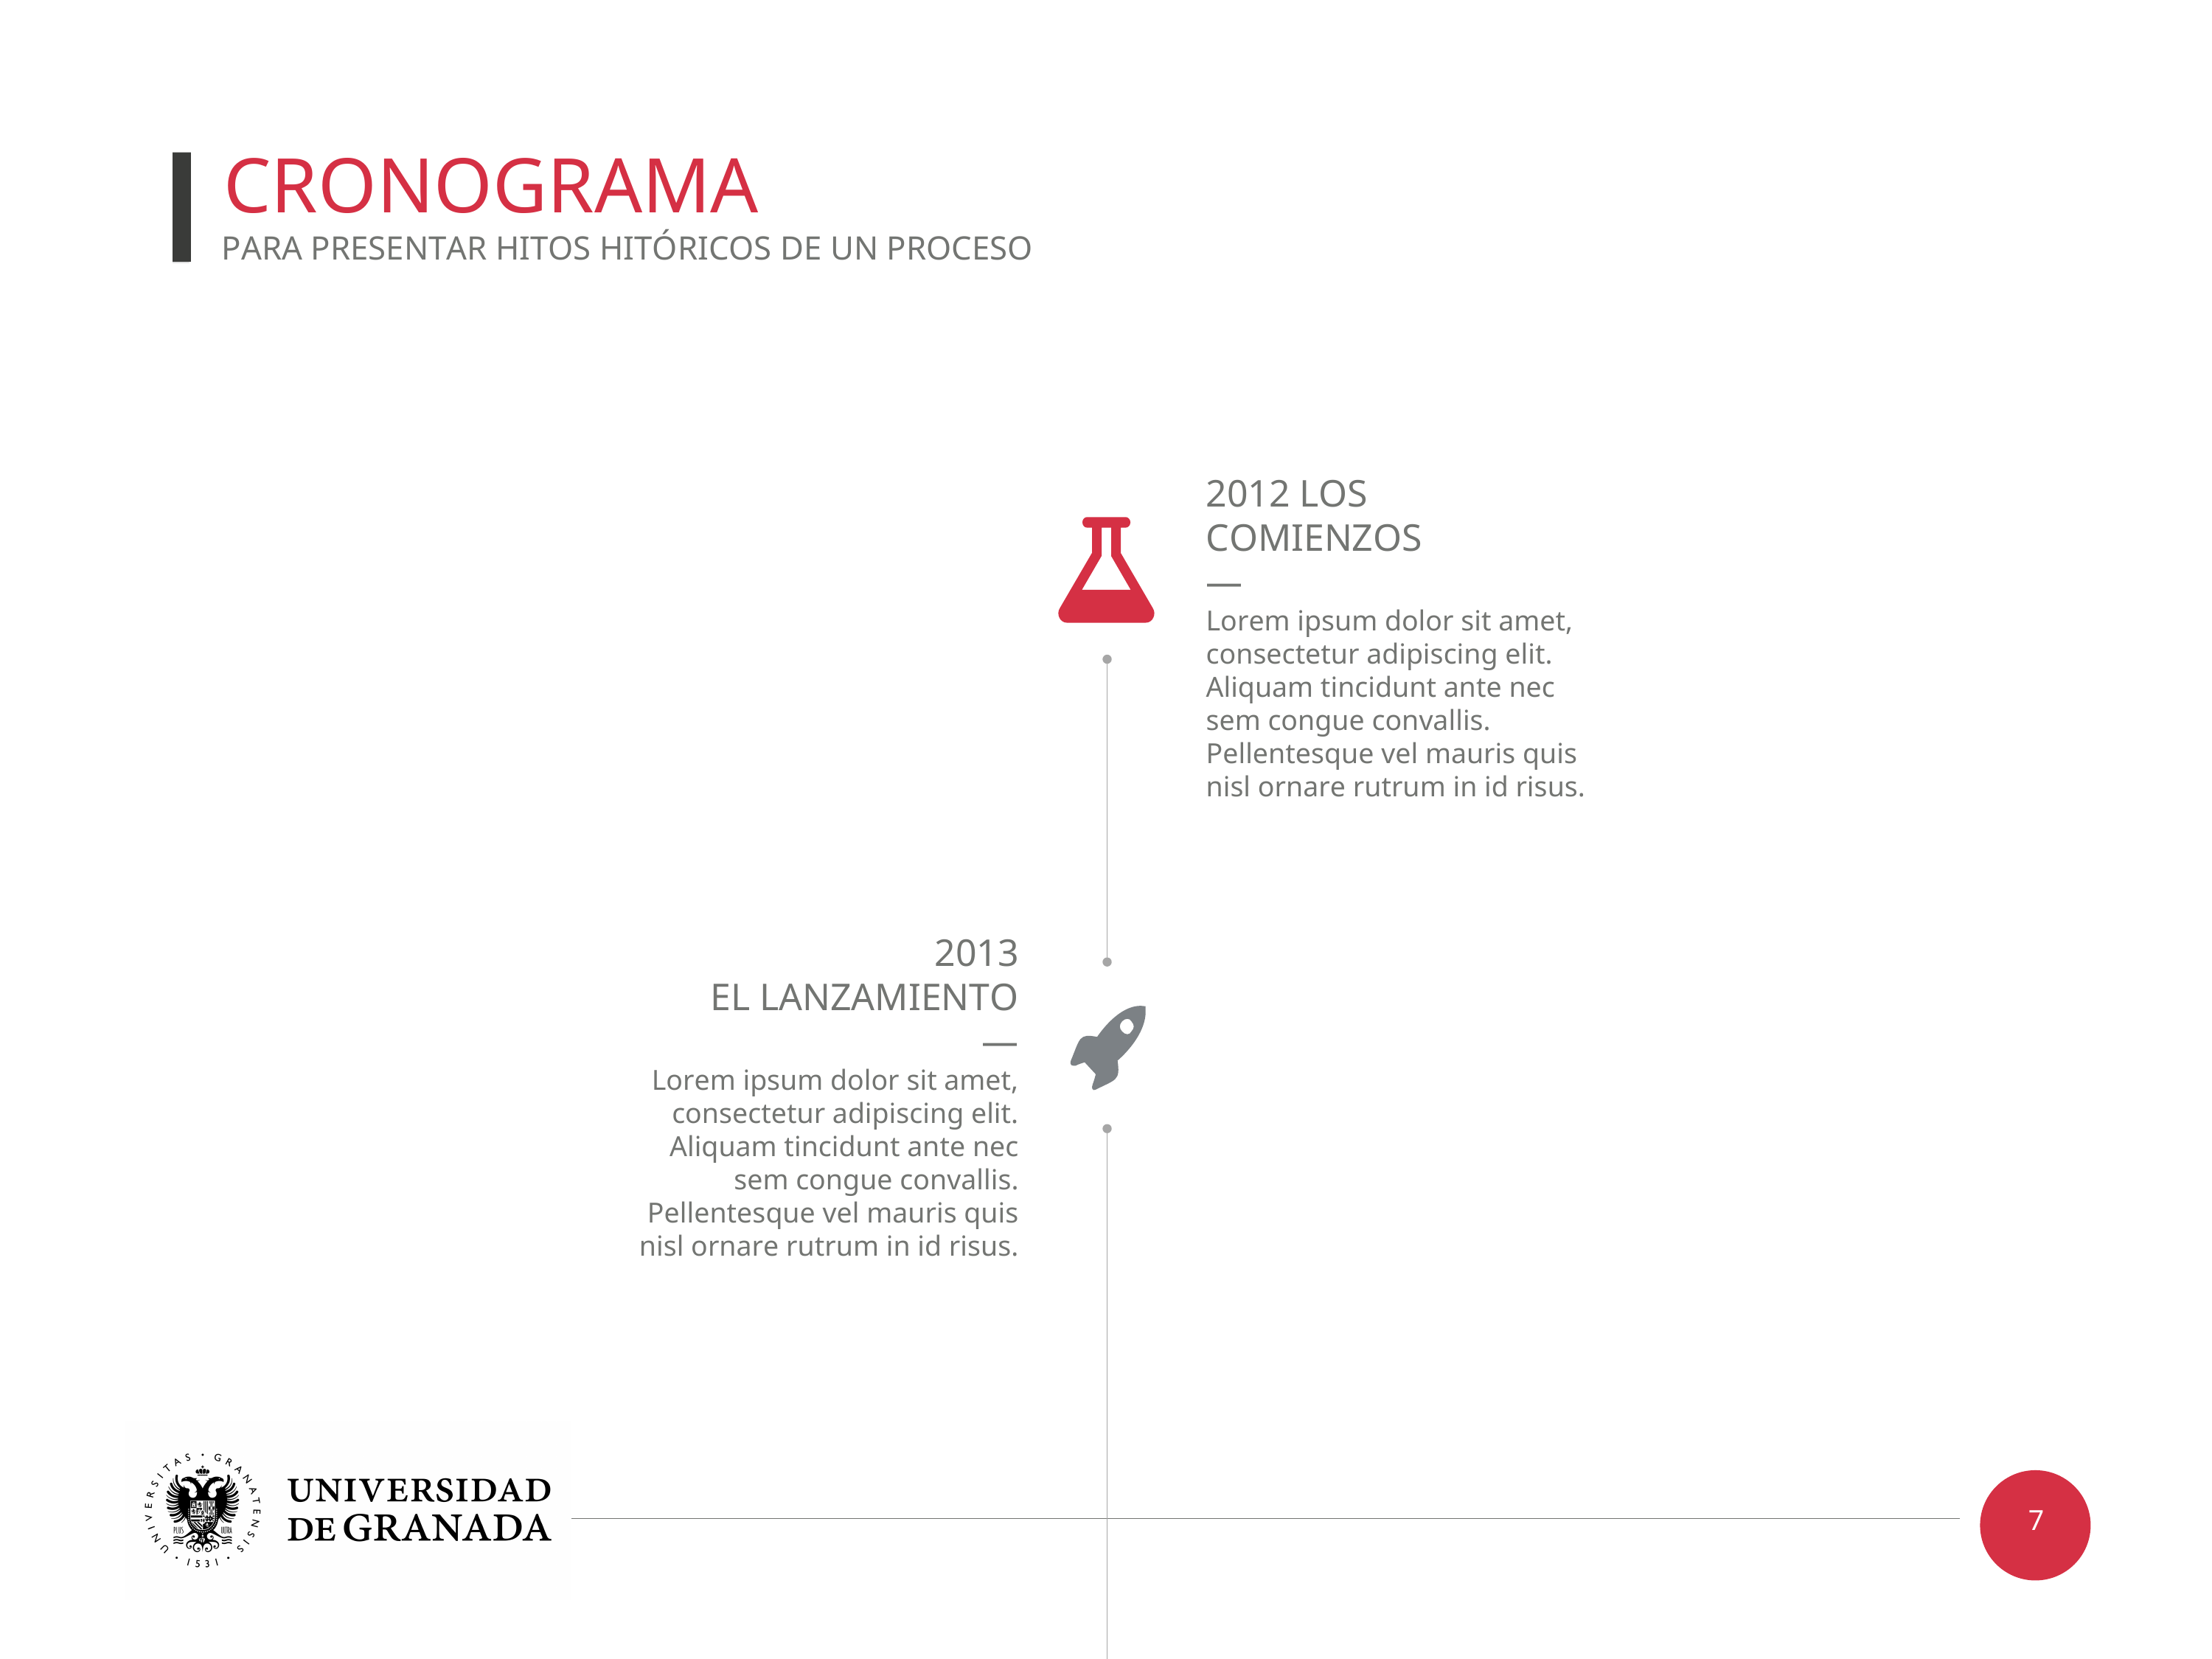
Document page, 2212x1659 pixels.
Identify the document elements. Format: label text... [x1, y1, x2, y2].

text_box 2013 EL LANZAMIENTO — Lorem ipsum dolor sit amet, consectetur adipiscing elit. Aliquam tincidunt ante nec sem congue convallis. Pellentesque vel mauris quis nisl ornare rutrum in id risus. [623, 924, 1030, 1267]
text_box [1070, 1006, 1146, 1091]
text_box [1058, 517, 1155, 623]
picture [125, 1421, 571, 1600]
text_box 2012 LOS COMIENZOS — Lorem ipsum dolor sit amet, consectetur adipiscing elit. Aliquam tincidunt ante nec sem congue convallis. Pellentesque vel mauris quis nisl ornare rutrum in id risus. [1194, 465, 1601, 808]
text_box PARA PRESENTAR HITOS HITÓRICOS DE UN PROCESO [210, 222, 2061, 273]
text_box CRONOGRAMA [212, 131, 2063, 234]
text_box [173, 152, 191, 262]
